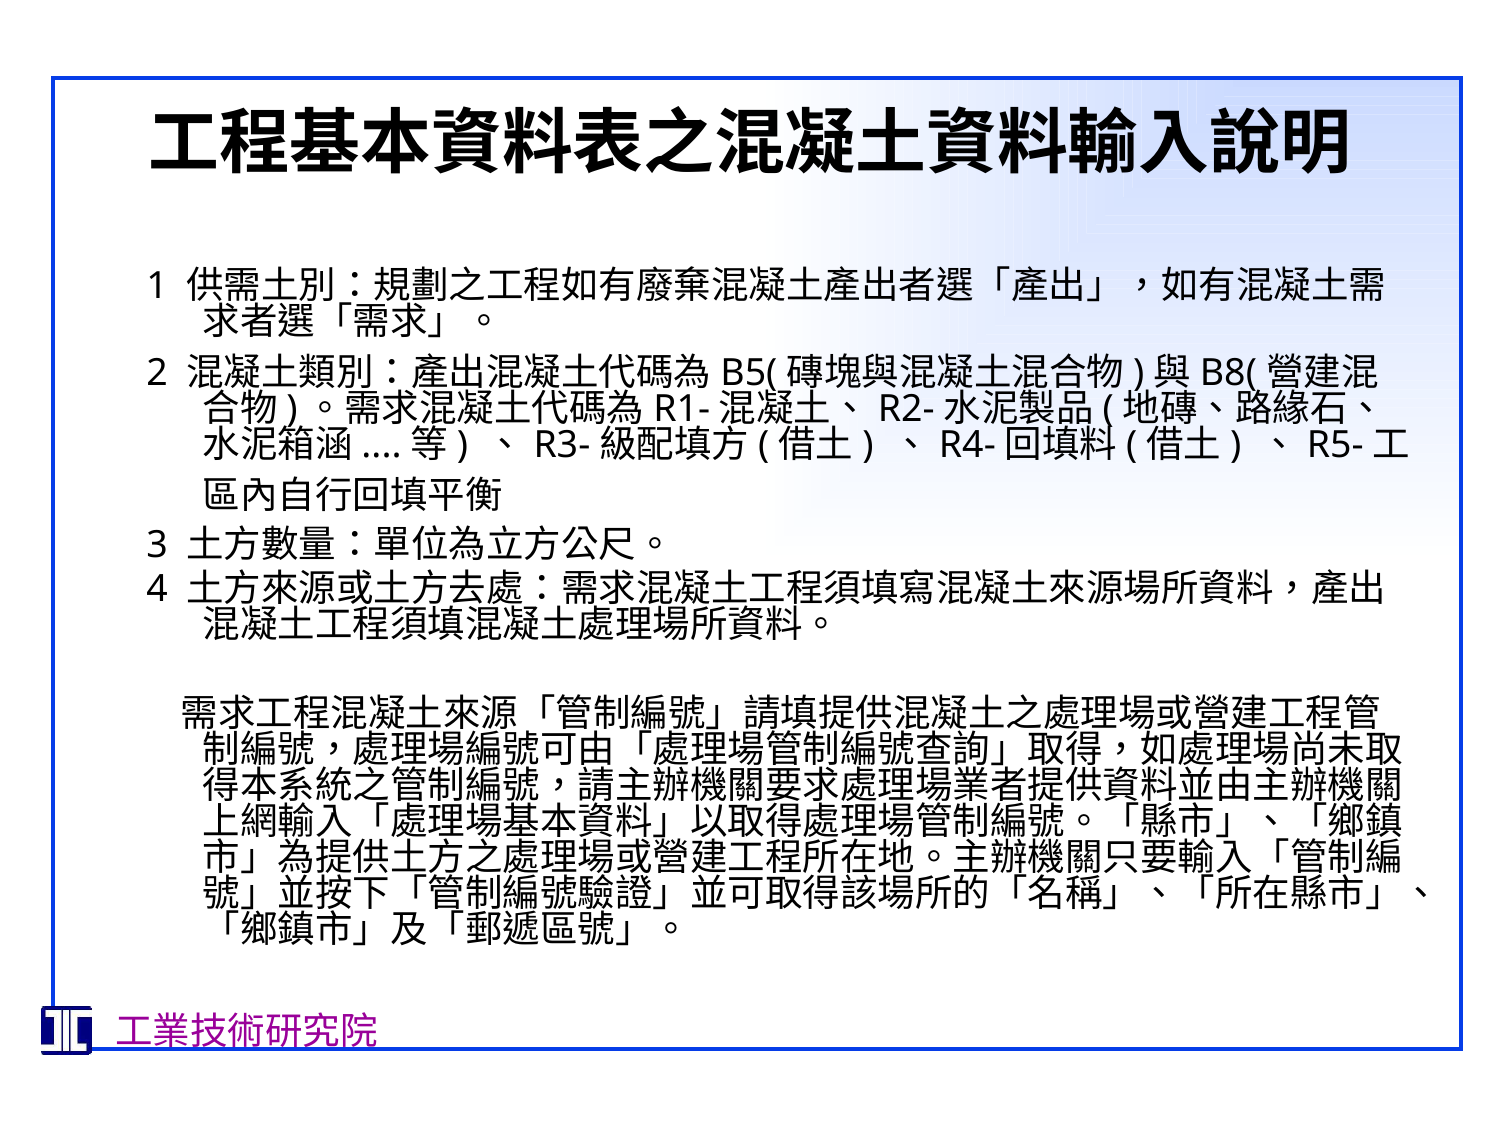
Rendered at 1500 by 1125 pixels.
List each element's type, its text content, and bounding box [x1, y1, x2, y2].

list 1 供需土別：規劃之工程如有廢棄混凝土產出者選「產出」，如有混凝土需求者選「需求」。 2 混凝土類別：產出混凝土代碼為B5(磚塊與混凝土混合物)與B8(營建混合物)。需求混凝土代碼為R1-混凝土、R2-水泥製品(地磚、路緣石、水泥箱涵....等) 、R3-級配填方(借土) 、R4-回填料(借土) 、R5-工區內自行回填平衡 3 土方數量：單位為立方公尺。 4 土方來源或土方去處：需求混凝土工程須填寫混凝土來源場所資料，產出混凝土工程須填混凝土處理場所資料。 需求工程混凝土來源「管制編號」請填提供混凝土之處理場或營建工程管制編號，處理場編號可由「處理場管制編號查詢」取得，如處理場尚未取得本系統之管制編號，請主辦機關要求處理場業者提供資料並由主辦機關上網輸入「處理場基本資料」以取得處理場管制編號。「縣市」、「鄉鎮市」為提供土方之處理場或營建工程所在地。主辦機關只要輸入「管制編號」並按下「管制編號驗證」並可取得該場所的「名稱」、「所在縣市」、「鄉鎮市」及「郵遞區號」。 [75, 262, 1426, 1005]
title 工程基本資料表之混凝土資料輸入說明 [75, 45, 1426, 233]
